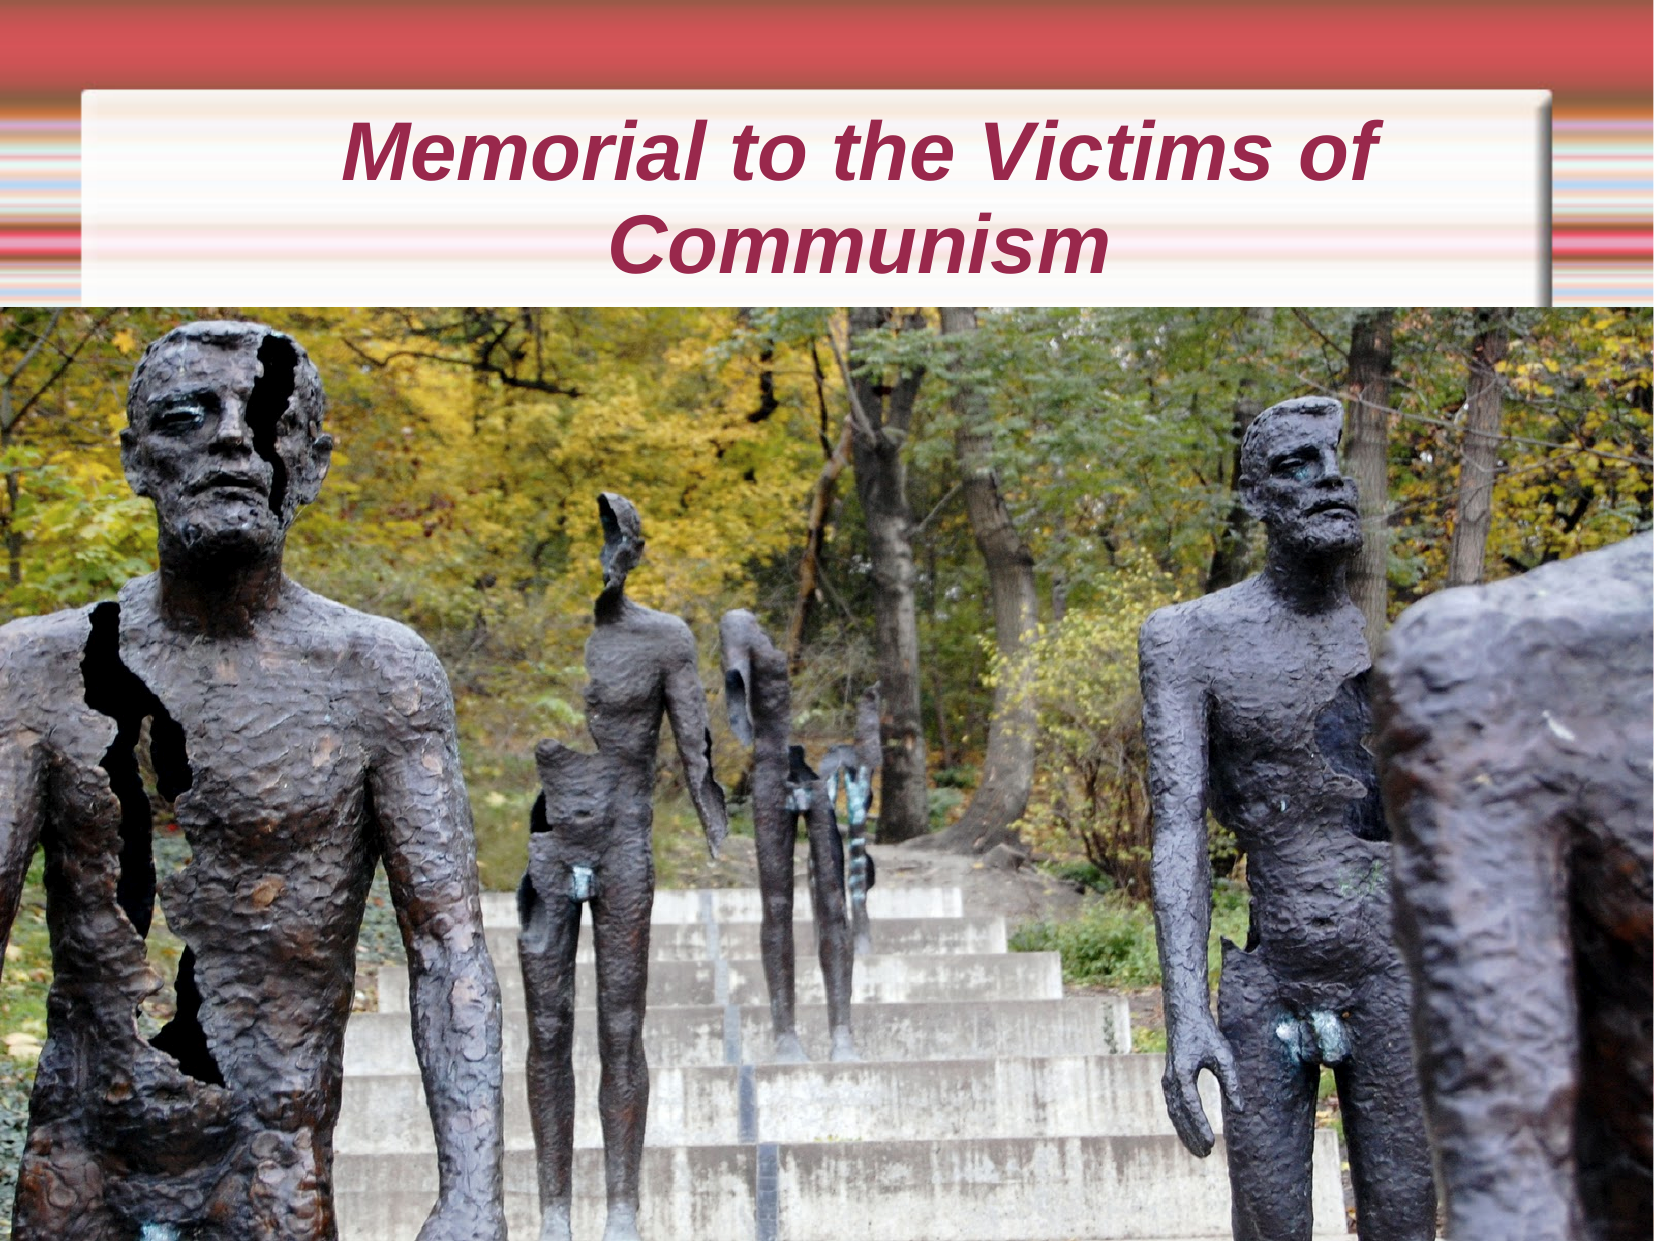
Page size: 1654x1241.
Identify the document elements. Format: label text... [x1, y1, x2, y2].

picture [0, 0, 1654, 1241]
title Memorial to the Victims of Communism [153, 94, 1566, 302]
